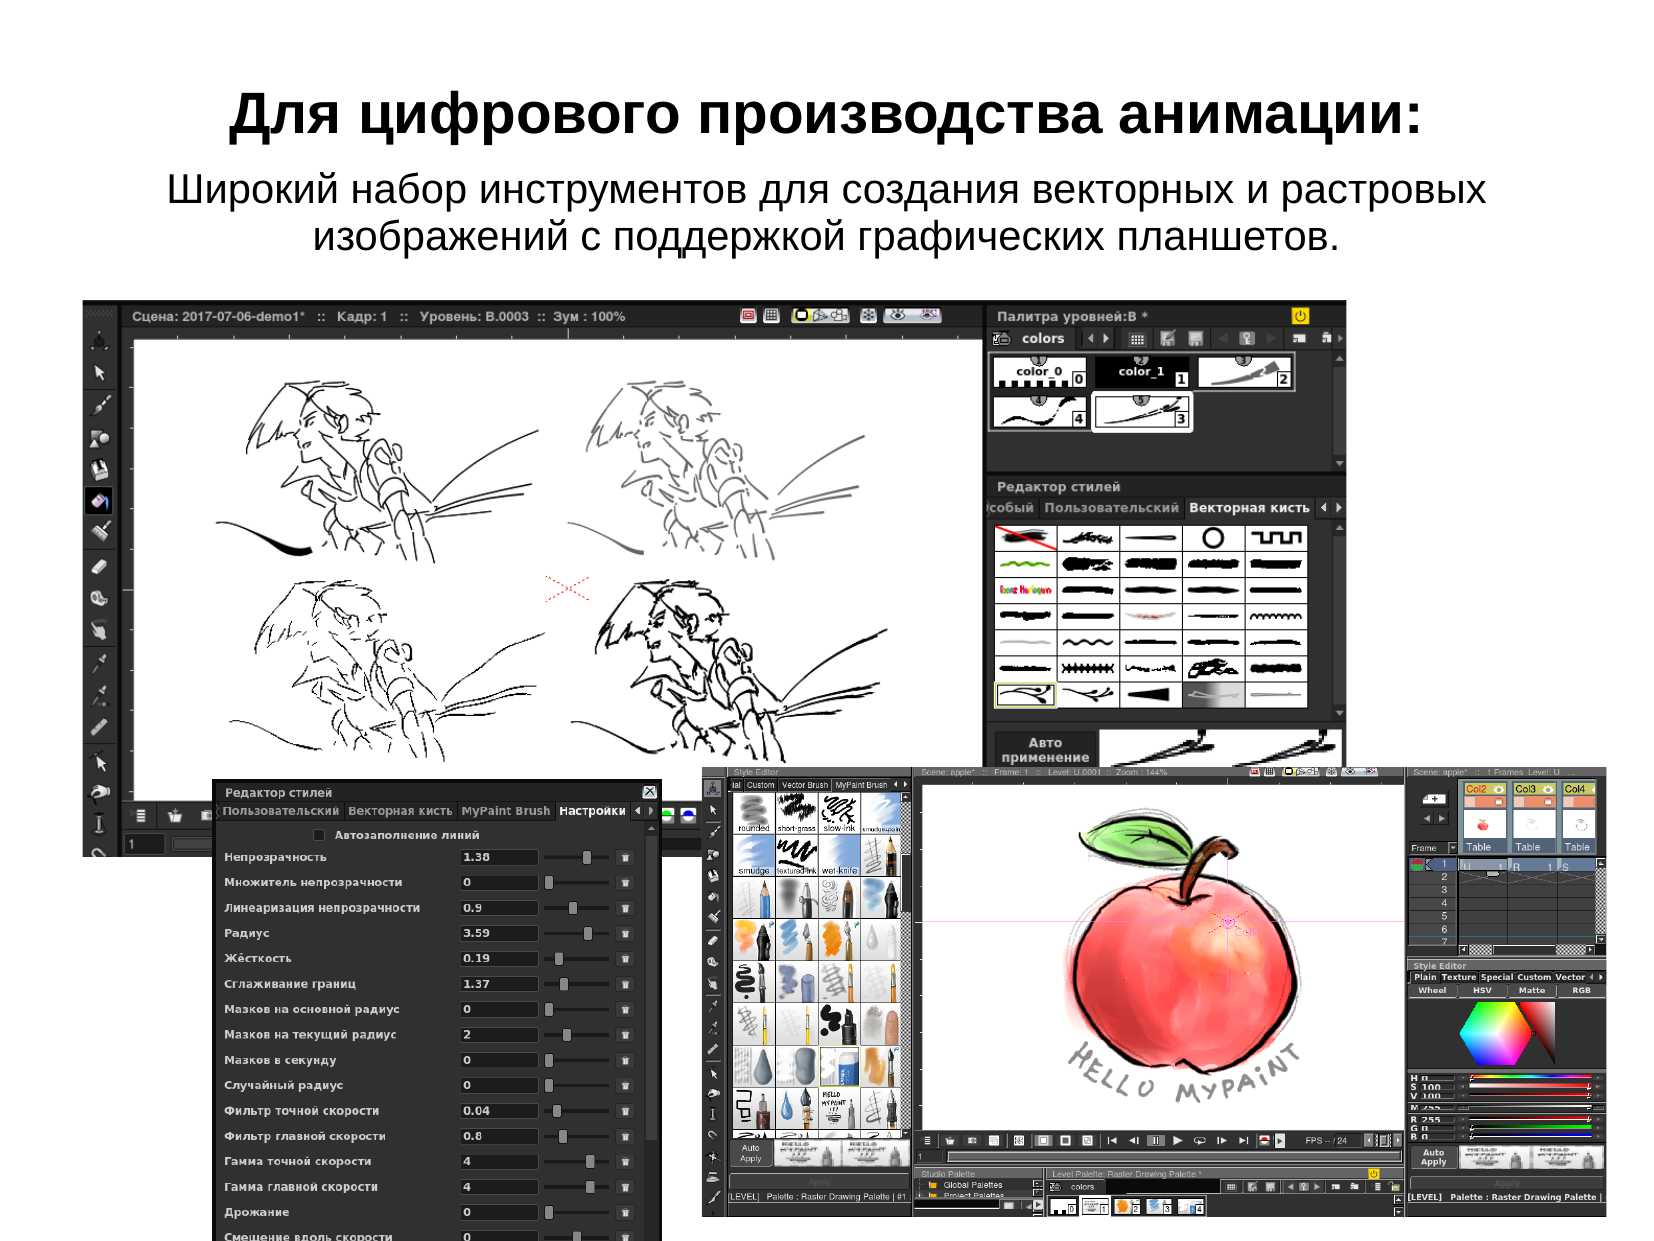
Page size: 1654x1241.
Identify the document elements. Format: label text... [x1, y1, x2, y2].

title Для цифрового производства анимации: [82, 49, 1571, 166]
list Широкий набор инструментов для создания векторных и растровых изображений с поддержкой графических планшетов. [82, 166, 1571, 302]
picture [82, 300, 1607, 1241]
